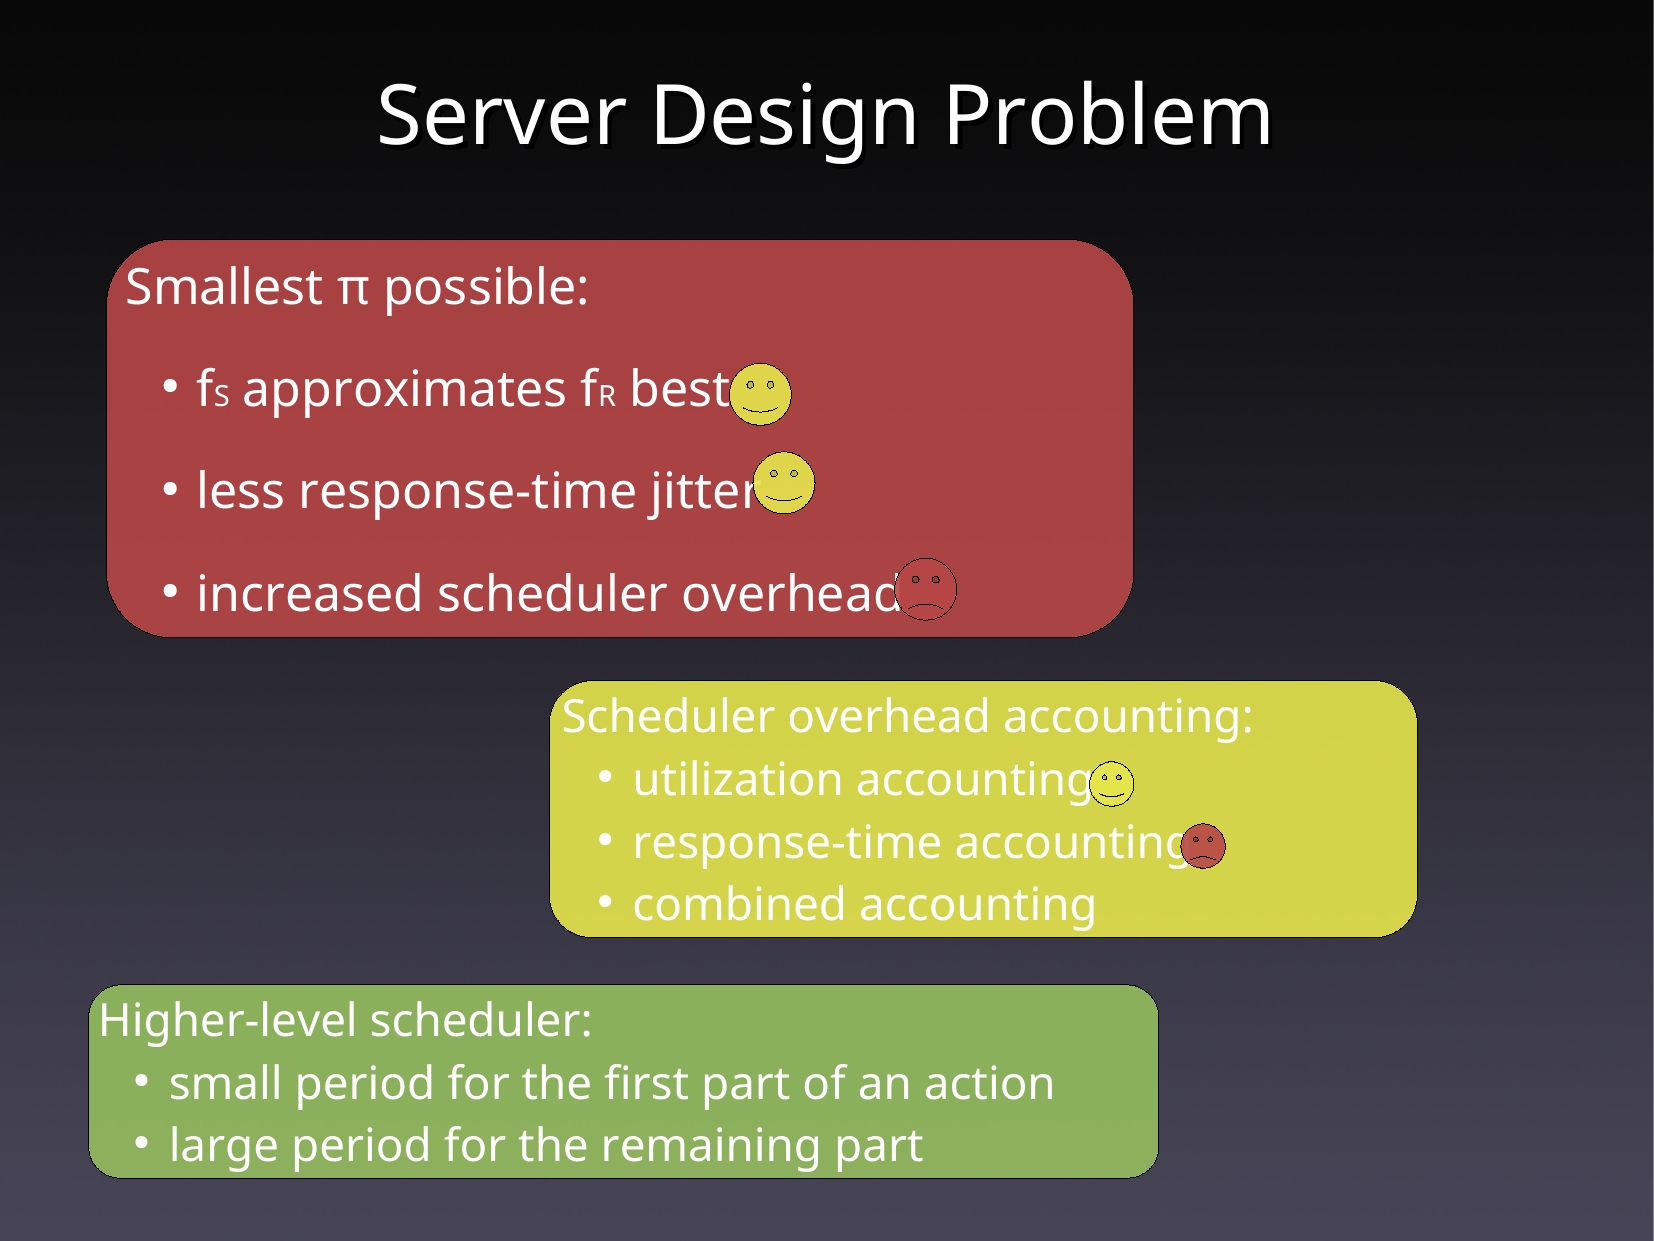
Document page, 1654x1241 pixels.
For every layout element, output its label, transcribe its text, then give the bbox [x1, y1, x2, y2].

picture [0, 0, 1654, 1241]
text_box [729, 363, 792, 426]
text_box [1089, 761, 1134, 807]
text_box Scheduler overhead accounting: utilization accounting response-time accounting combined accounting [549, 680, 1418, 938]
text_box [752, 451, 816, 514]
title Server Design Problem [120, 8, 1533, 216]
text_box [894, 558, 957, 621]
text_box Higher-level scheduler: small period for the first part of an action large period for the remaining part [88, 984, 1159, 1179]
text_box [1180, 823, 1226, 869]
text_box Smallest π possible: fS approximates fR best less response-time jitter increased scheduler overhead [106, 239, 1134, 638]
